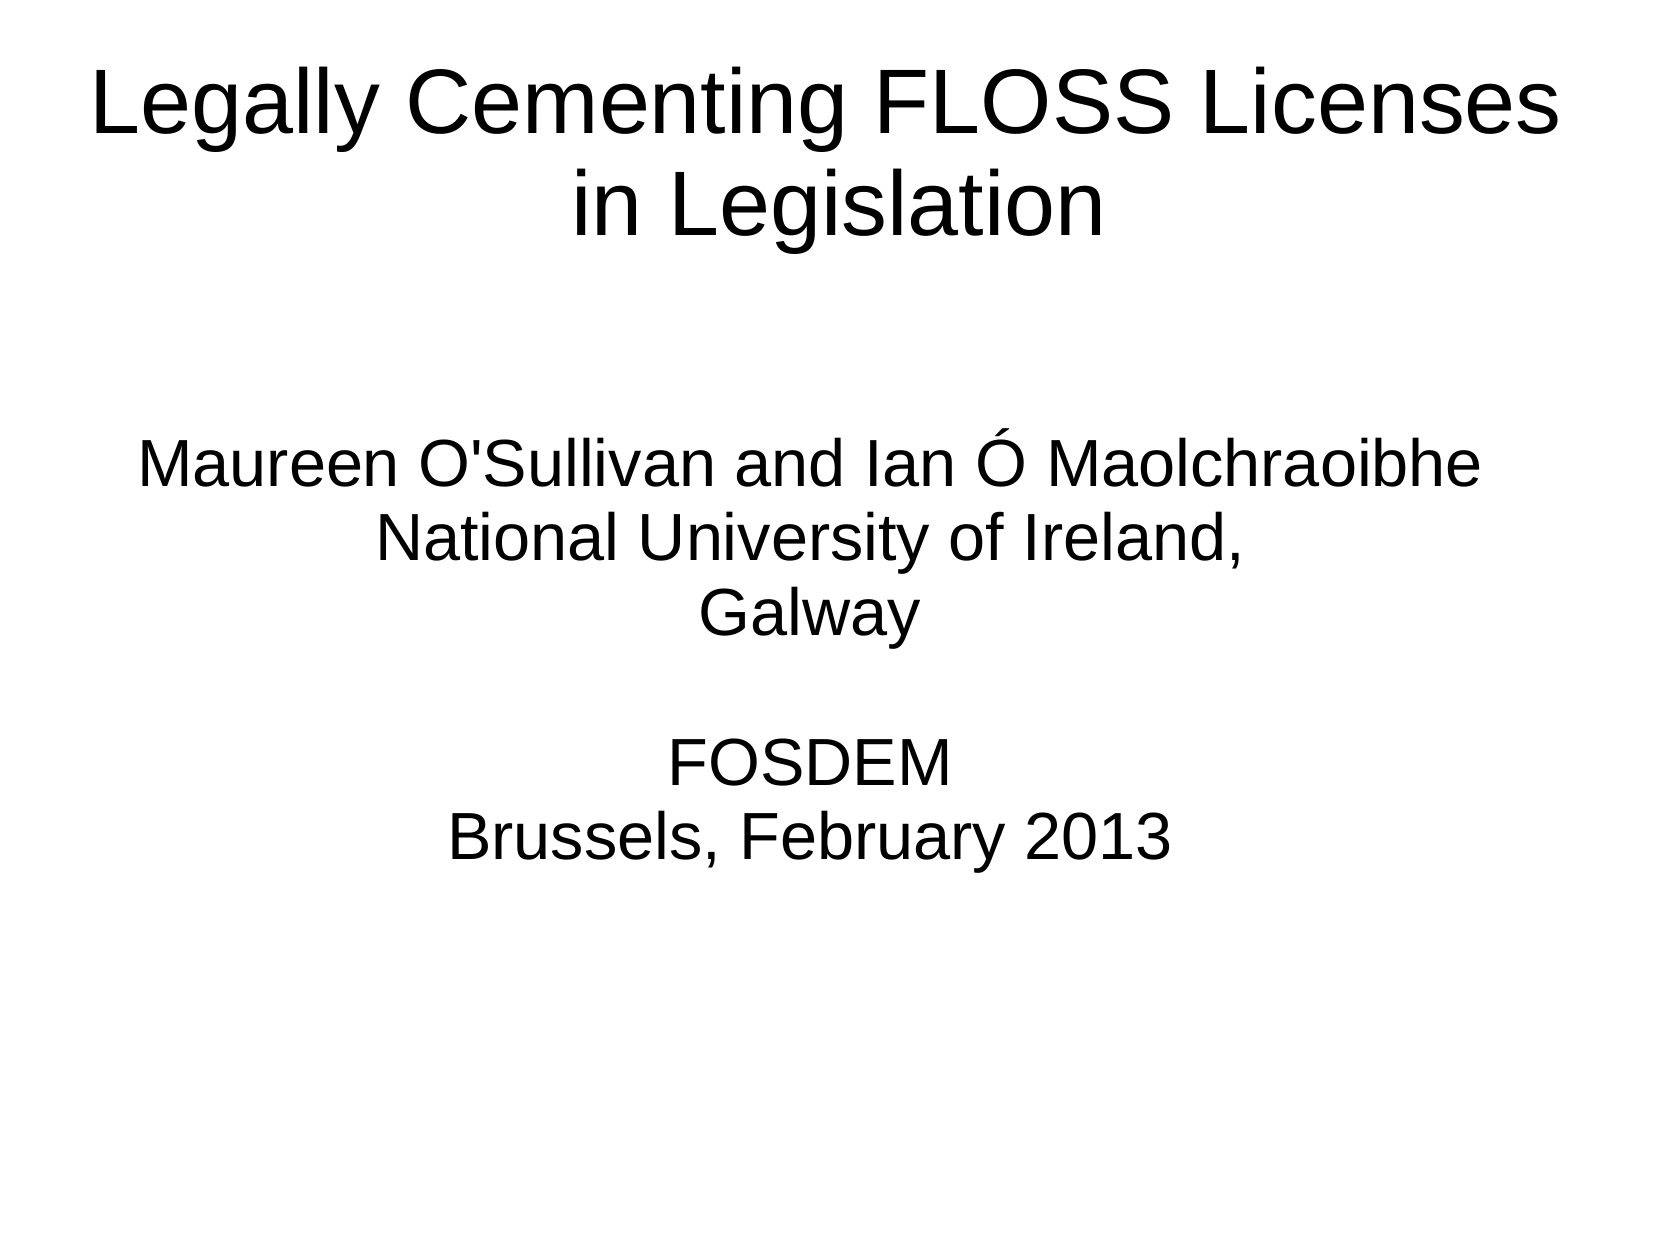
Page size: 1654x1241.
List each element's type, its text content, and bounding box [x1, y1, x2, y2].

title Legally Cementing FLOSS Licenses in Legislation [82, 49, 1571, 257]
subtitle Maureen O'Sullivan and Ian Ó Maolchraoibhe National University of Ireland, Galway FOSDEM Brussels, February 2013 [82, 290, 1538, 1010]
